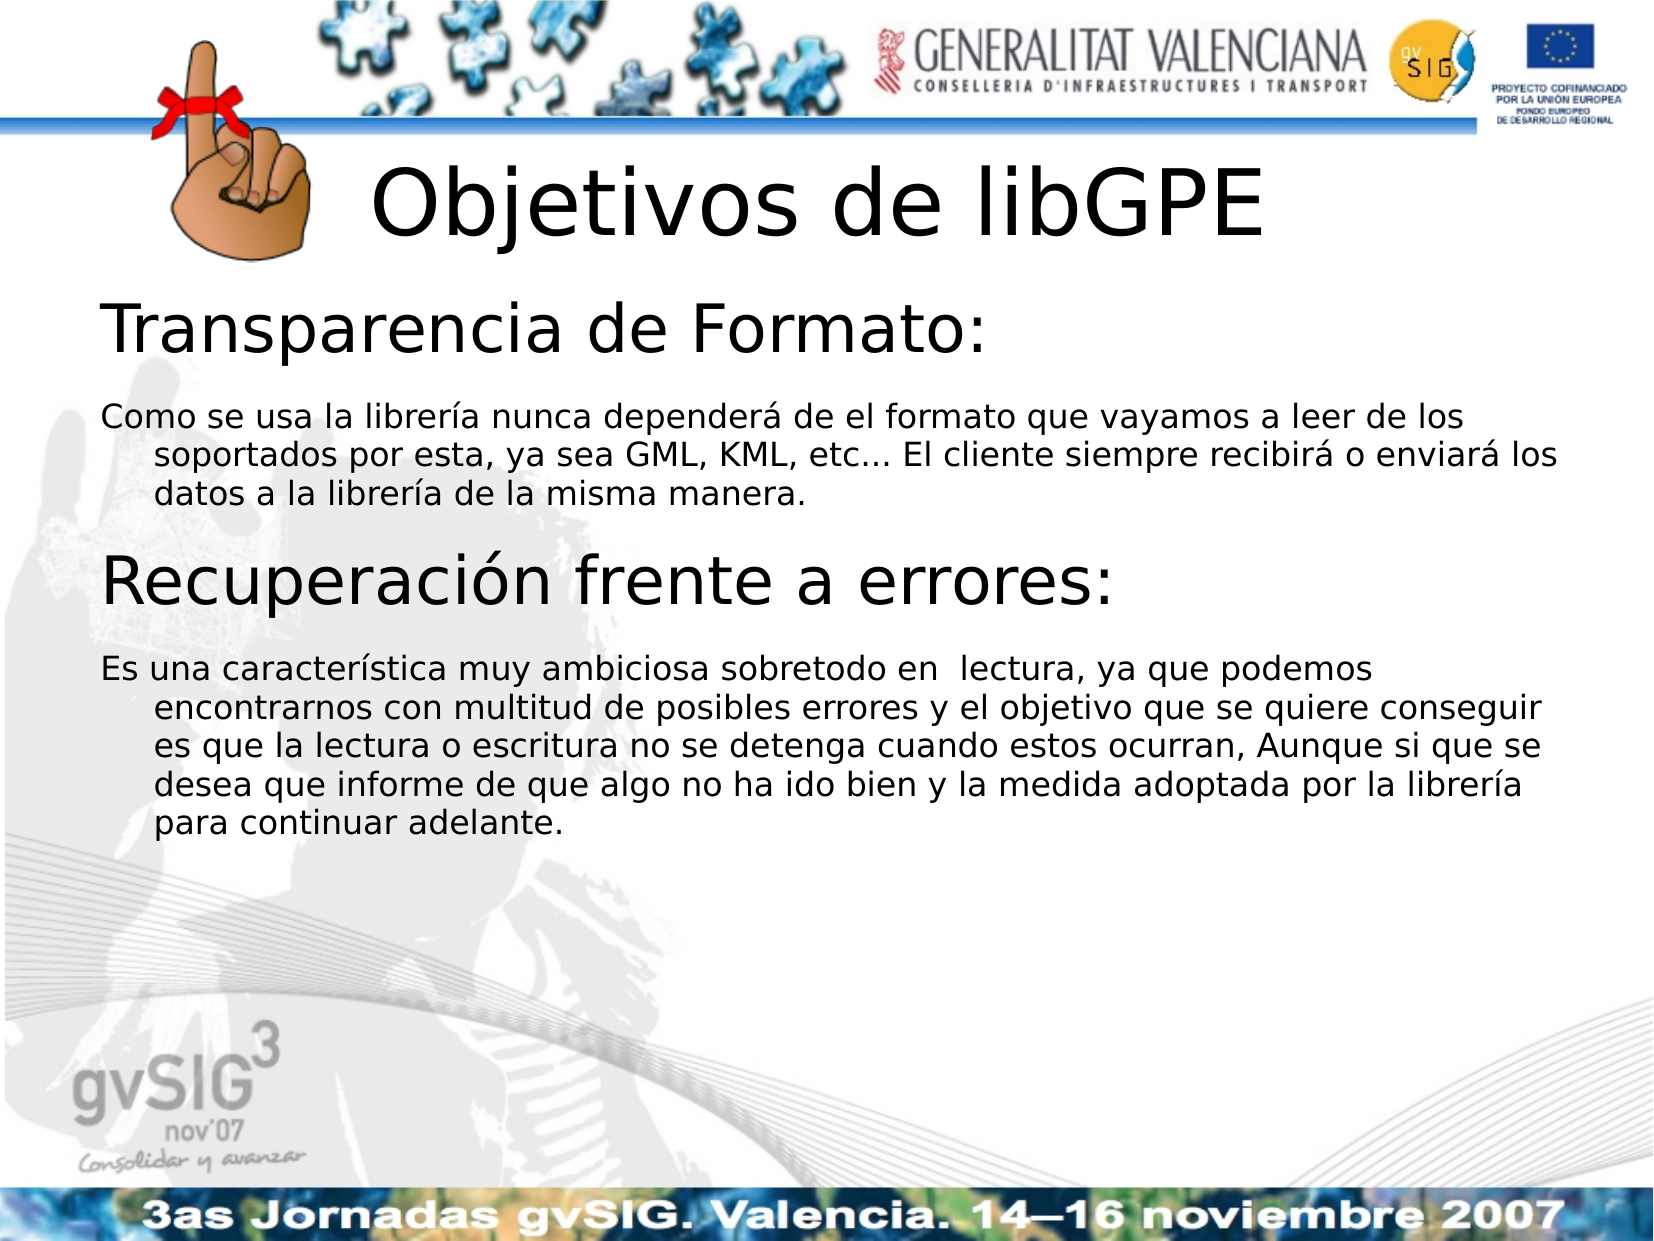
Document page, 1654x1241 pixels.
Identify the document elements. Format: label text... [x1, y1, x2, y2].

picture [0, 0, 1654, 1241]
title Objetivos de libGPE [75, 107, 1563, 301]
list Transparencia de Formato: Como se usa la librería nunca dependerá de el formato que vayamos a leer de los soportados por esta, ya sea GML, KML, etc... El cliente siempre recibirá o enviará los datos a la librería de la misma manera. Recuperación frente a errores: Es una característica muy ambiciosa sobretodo en lectura, ya que podemos encontrarnos con multitud de posibles errores y el objetivo que se quiere conseguir es que la lectura o escritura no se detenga cuando estos ocurran, Aunque si que se desea que informe de que algo no ha ido bien y la medida adoptada por la librería para continuar adelante. [82, 290, 1571, 1095]
